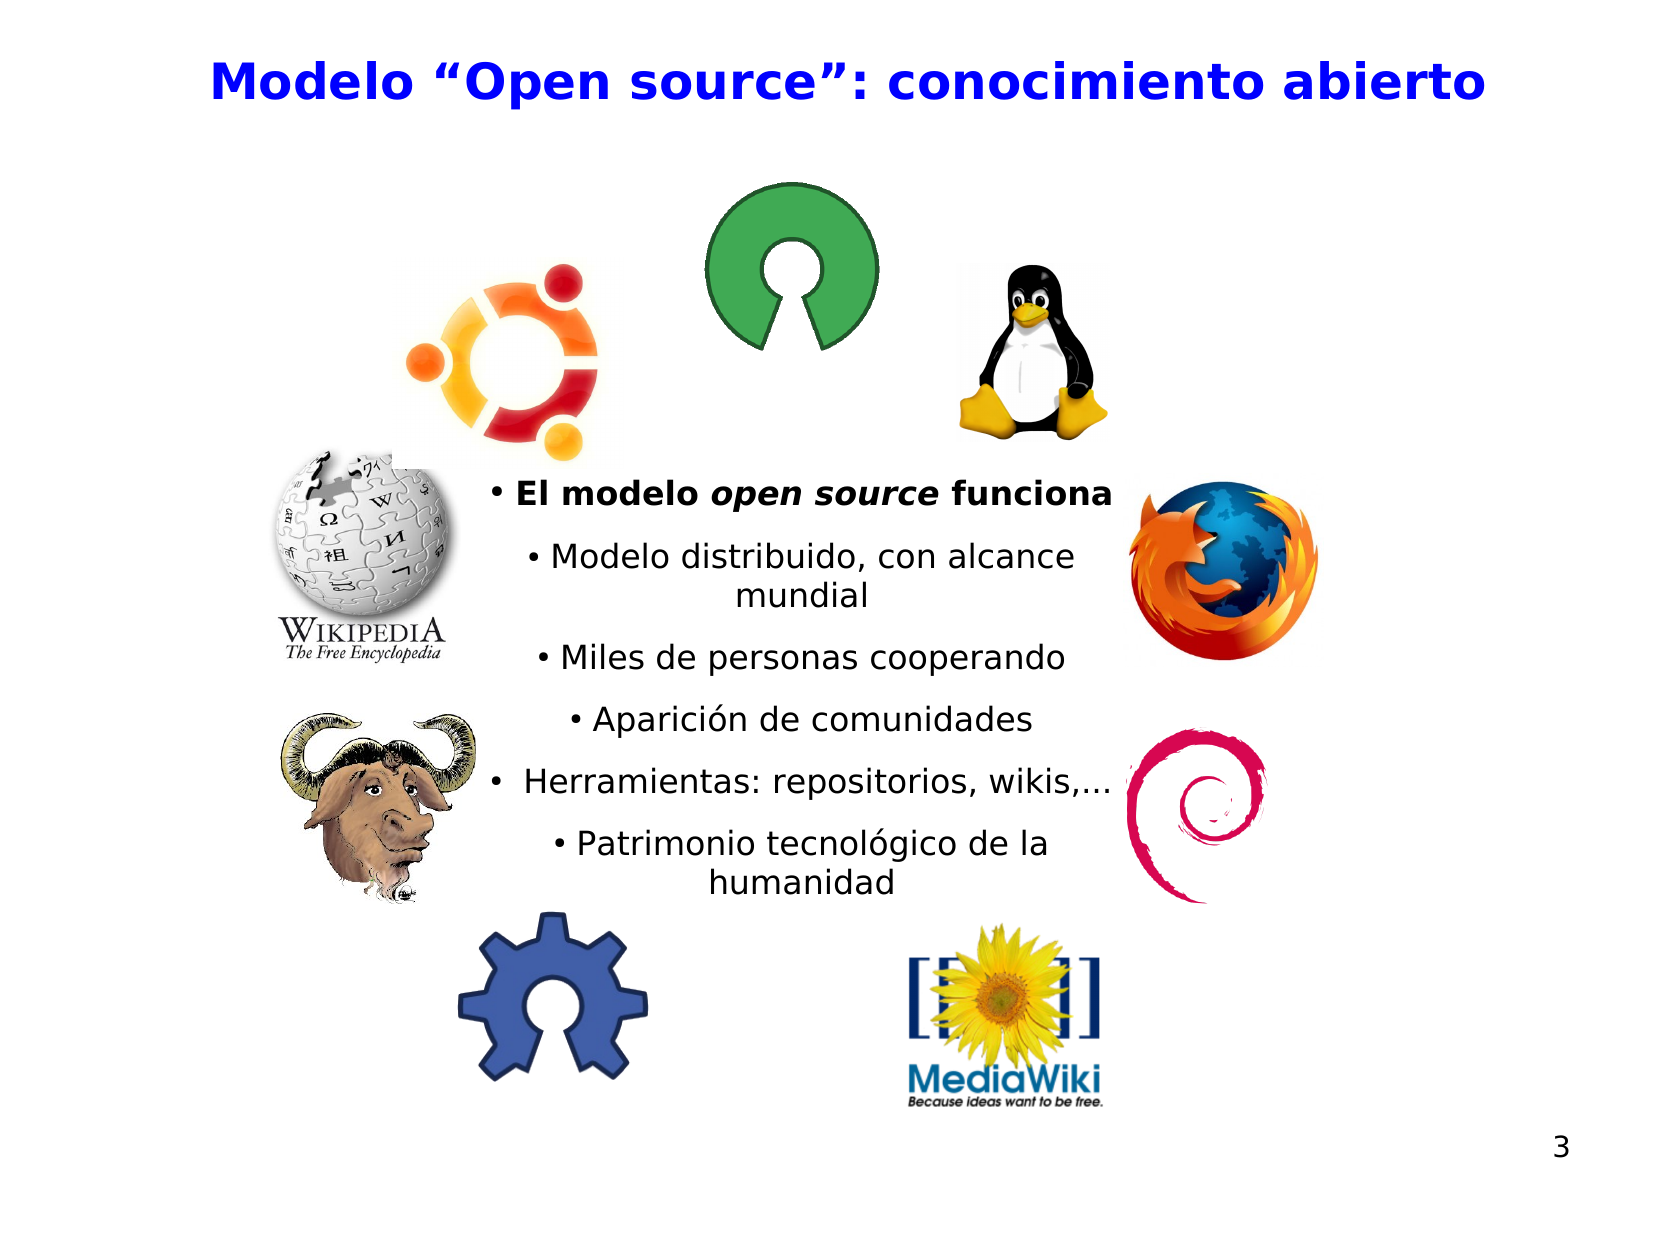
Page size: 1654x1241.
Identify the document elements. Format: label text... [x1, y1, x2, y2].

picture [956, 263, 1110, 442]
picture [905, 921, 1105, 1110]
picture [457, 911, 649, 1083]
picture [1134, 723, 1271, 907]
picture [690, 164, 893, 367]
picture [268, 257, 624, 678]
picture [280, 713, 475, 904]
text_box Modelo “Open source”: conocimiento abierto [194, 45, 1503, 119]
text_box El modelo open source funciona Modelo distribuido, con alcance mundial Miles de personas cooperando Aparición de comunidades Herramientas: repositorios, wikis,... Patrimonio tecnológico de la humanidad [475, 463, 1134, 910]
picture [1134, 473, 1324, 667]
